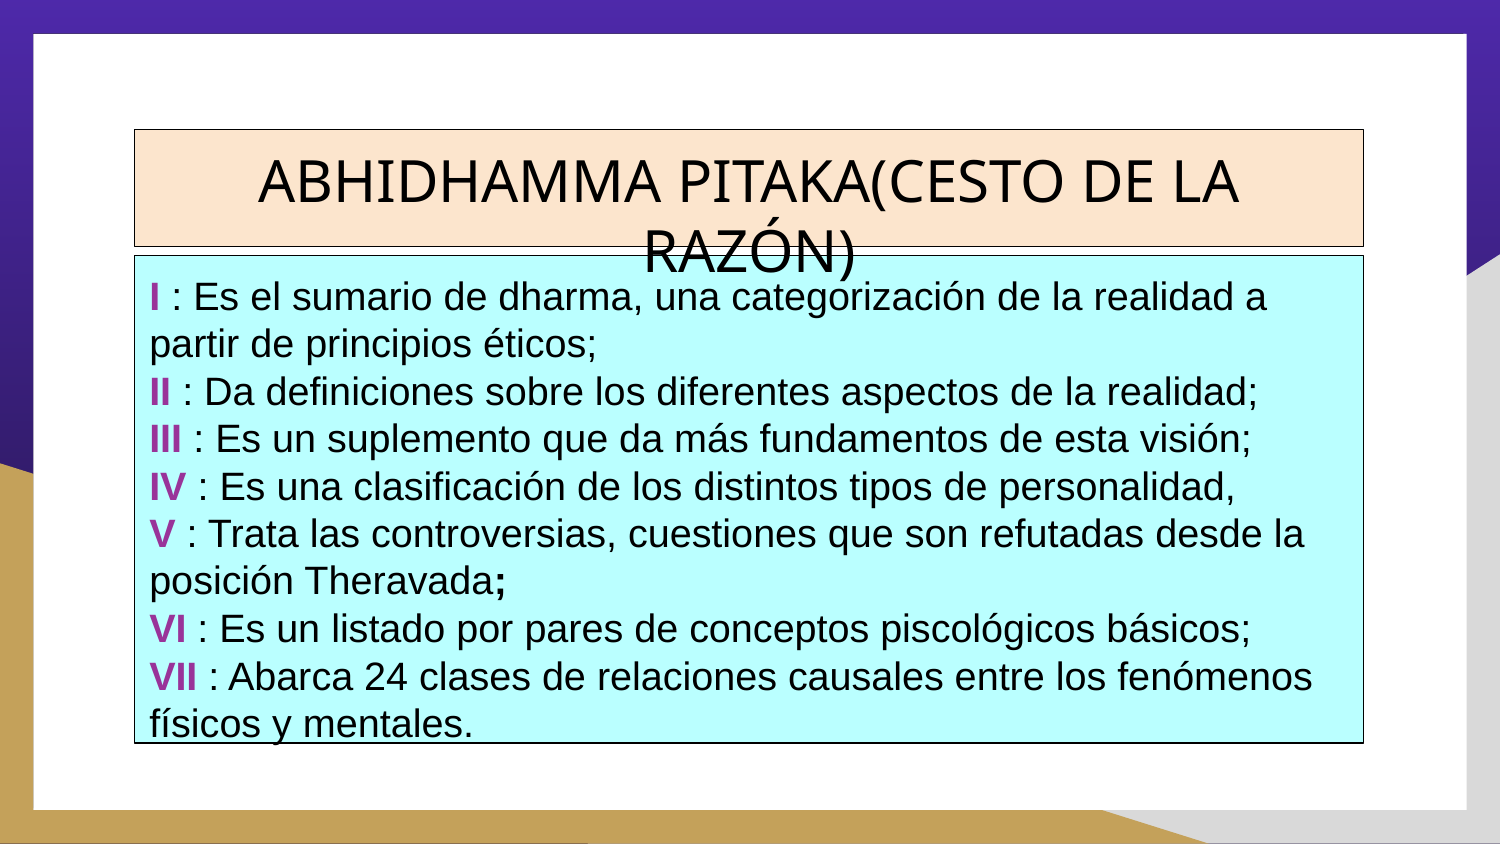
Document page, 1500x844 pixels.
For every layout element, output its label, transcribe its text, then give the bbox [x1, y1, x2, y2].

list I : Es el sumario de dharma, una categorización de la realidad a partir de principios éticos; II : Da definiciones sobre los diferentes aspectos de la realidad; III : Es un suplemento que da más fundamentos de esta visión; IV : Es una clasificación de los distintos tipos de personalidad, V : Trata las controversias, cuestiones que son refutadas desde la posición Theravada; VI : Es un listado por pares de conceptos piscológicos básicos; VII : Abarca 24 clases de relaciones causales entre los fenómenos físicos y mentales. [134, 255, 1364, 744]
text_box ABHIDHAMMA PITAKA(CESTO DE LA RAZÓN) [134, 129, 1364, 247]
